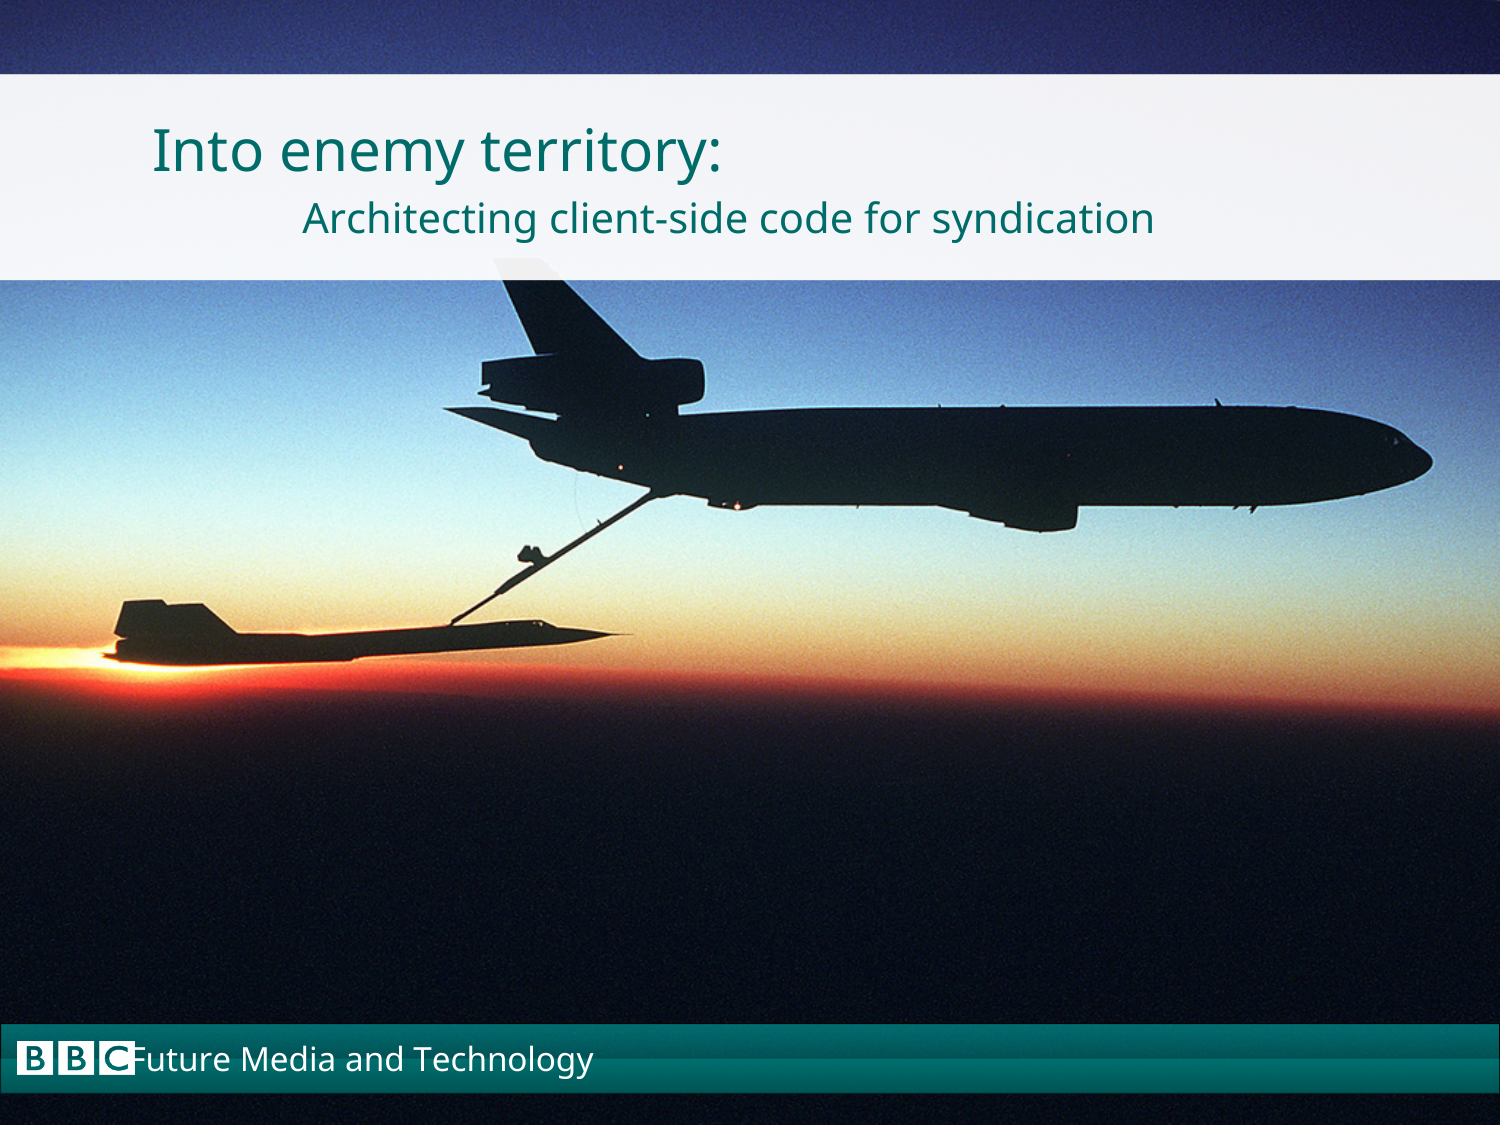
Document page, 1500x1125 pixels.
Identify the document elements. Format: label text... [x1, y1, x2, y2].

text_box [0, 74, 1500, 281]
picture [0, 1094, 1500, 1125]
picture [0, 0, 1500, 74]
picture [0, 281, 1500, 1058]
picture [17, 1041, 135, 1075]
title Into enemy territory: Architecting client-side code for syndication [137, 84, 1426, 272]
